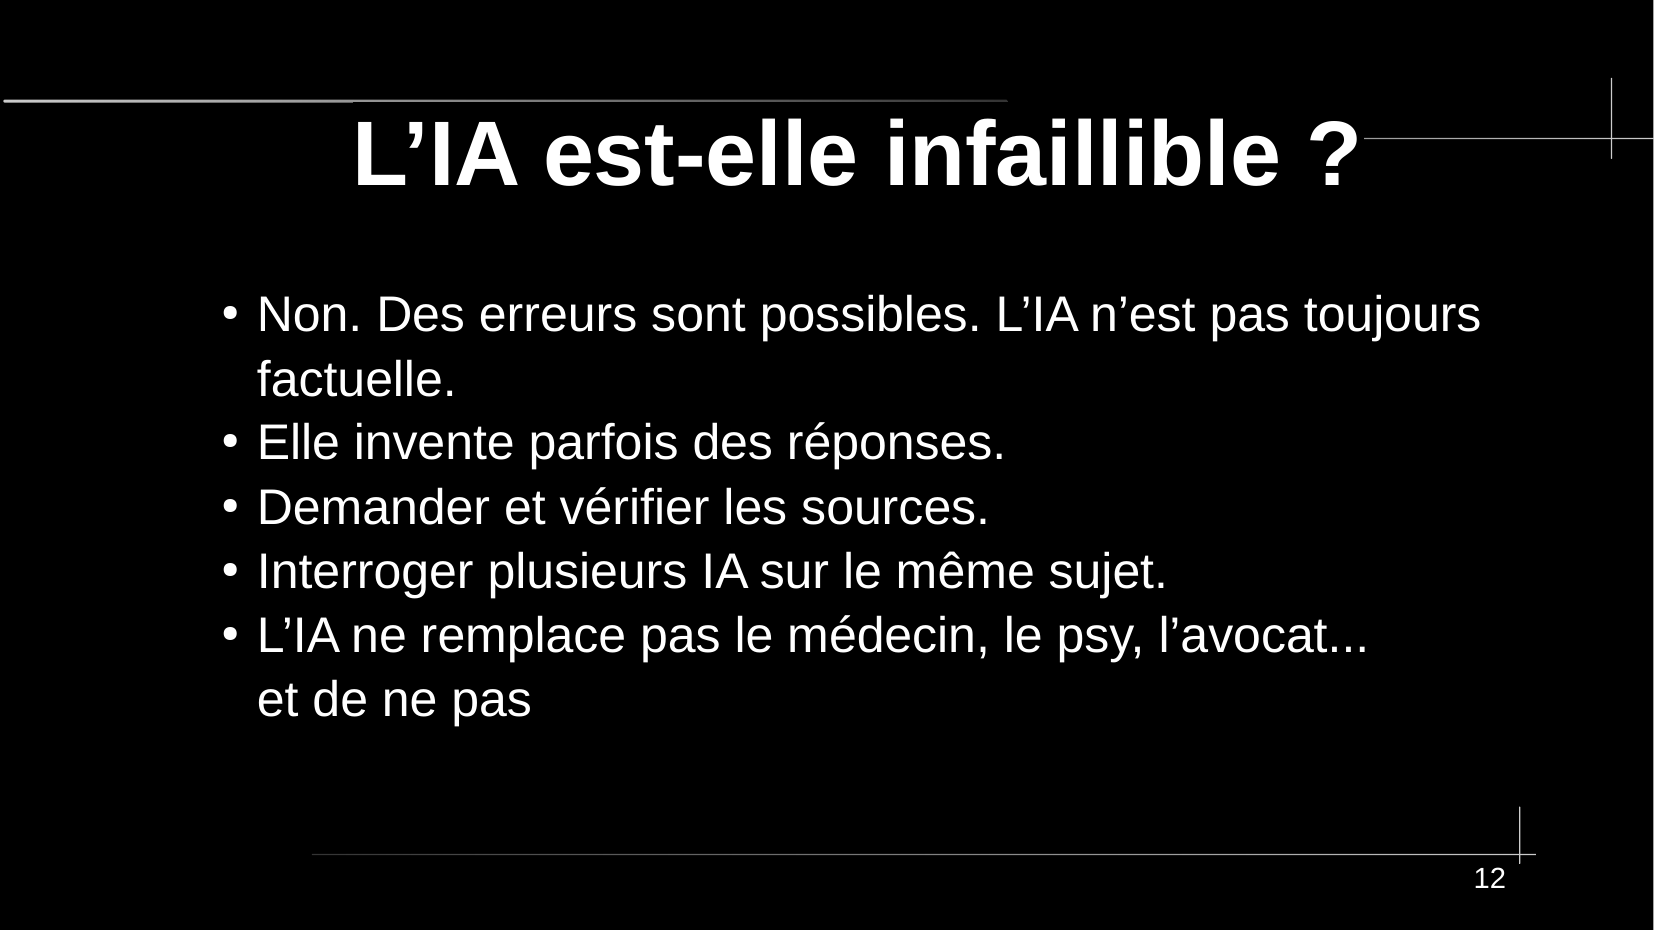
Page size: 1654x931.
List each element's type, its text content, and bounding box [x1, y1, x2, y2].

title L’IA est-elle infaillible ? [88, 100, 1654, 207]
text_box Non. Des erreurs sont possibles. L’IA n’est pas toujours factuelle. Elle invente parfois des réponses. Demander et vérifier les sources. Interroger plusieurs IA sur le même sujet. L’IA ne remplace pas le médecin, le psy, l’avocat... et de ne pas [206, 215, 1506, 931]
